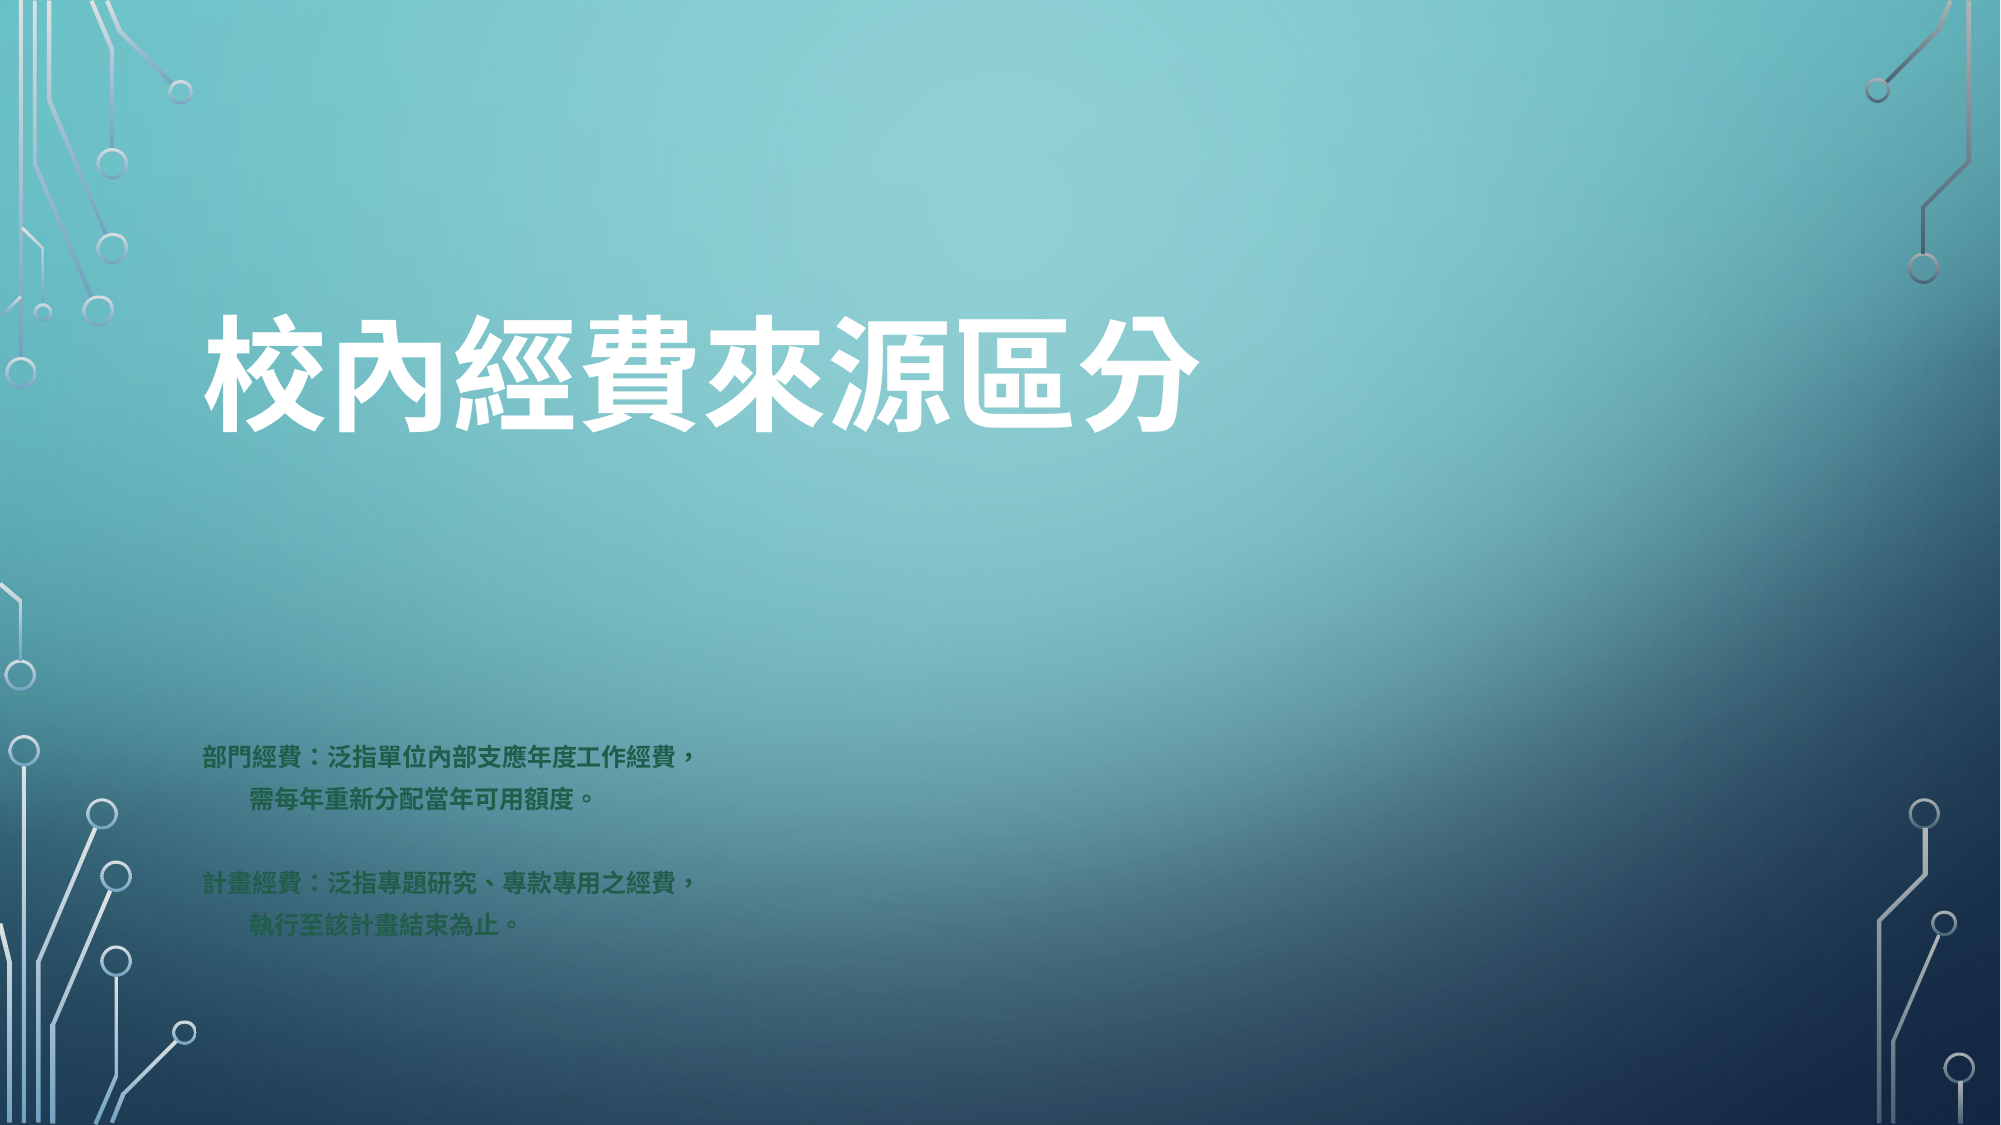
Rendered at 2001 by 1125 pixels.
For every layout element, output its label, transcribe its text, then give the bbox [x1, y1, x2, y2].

title 校內經費來源區分 [111, 79, 1914, 264]
list 部門經費：泛指單位內部支應年度工作經費， 需每年重新分配當年可用額度。 計畫經費：泛指專題研究、專款專用之經費， 執行至該計畫結束為止。 [264, 283, 1920, 1045]
